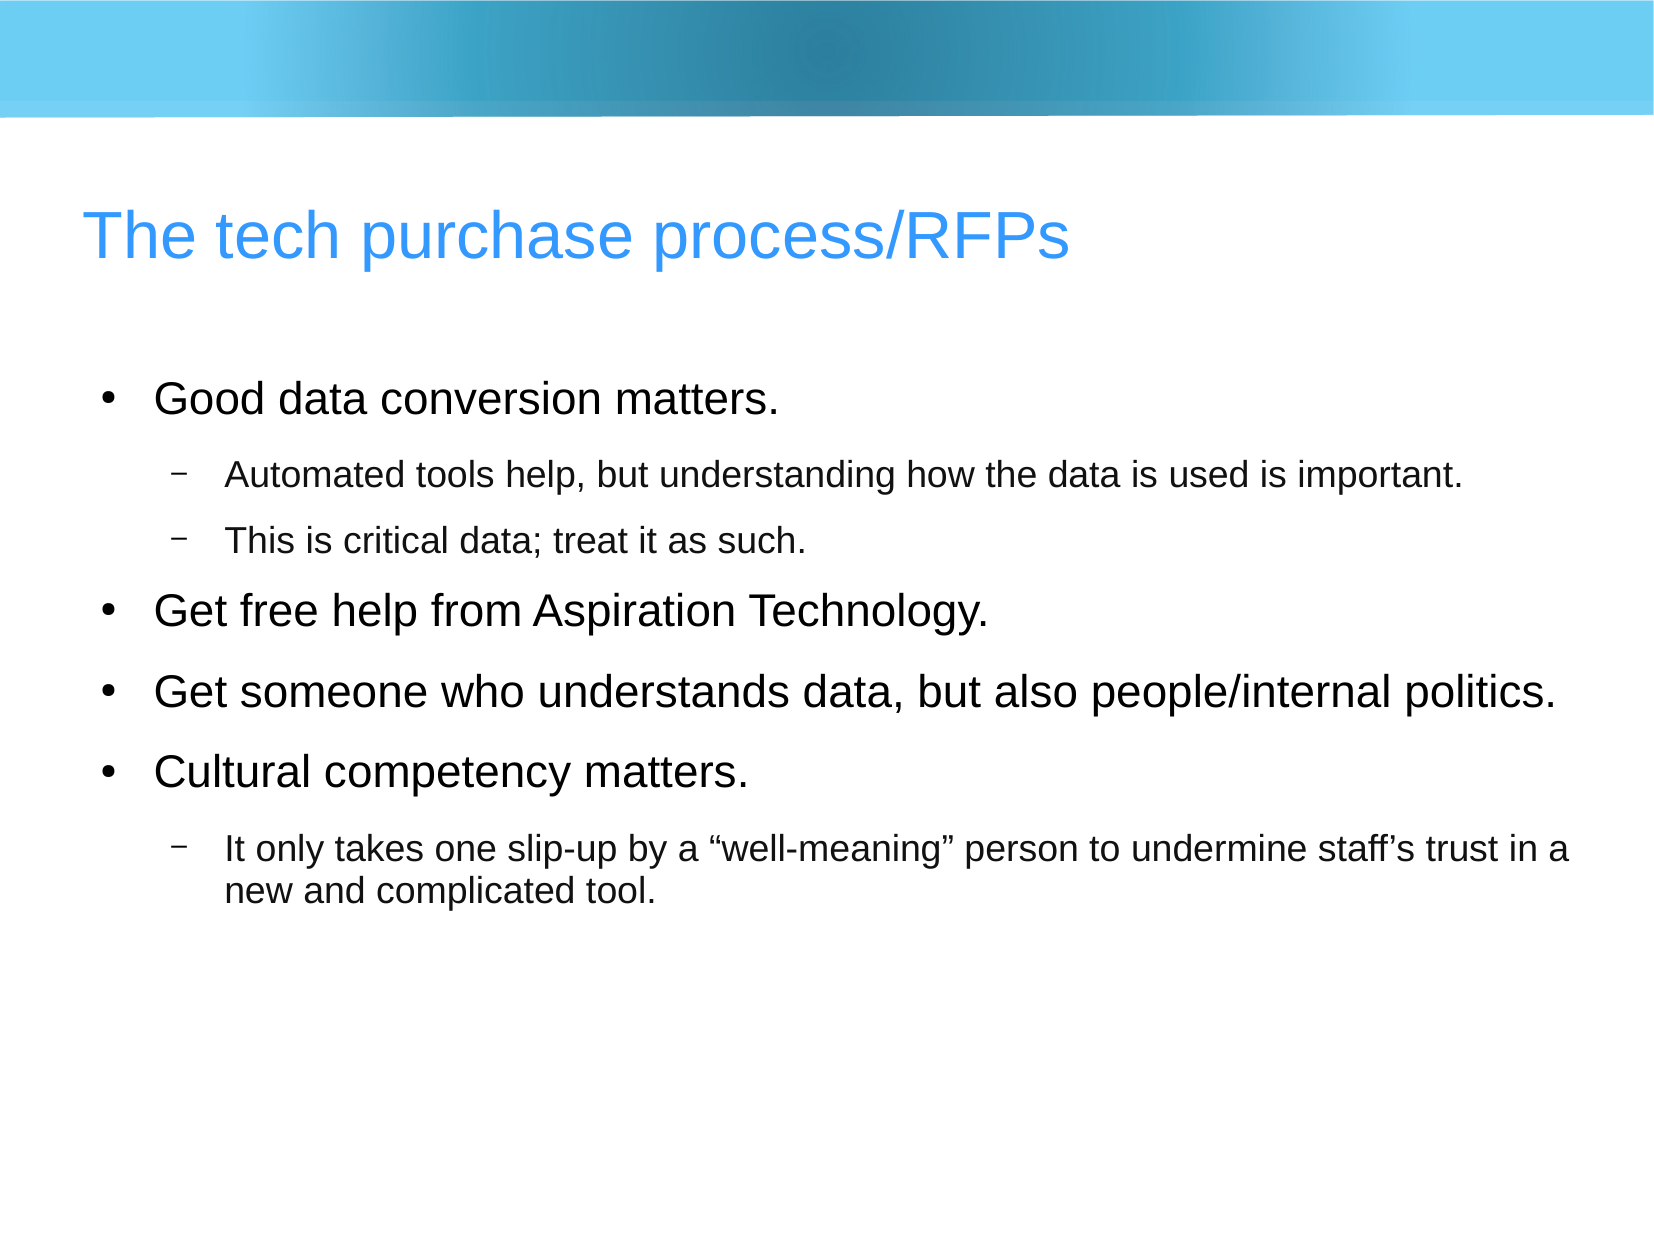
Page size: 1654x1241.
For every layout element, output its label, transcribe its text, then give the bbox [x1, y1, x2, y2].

list Good data conversion matters. Automated tools help, but understanding how the data is used is important. This is critical data; treat it as such. Get free help from Aspiration Technology. Get someone who understands data, but also people/internal politics. Cultural competency matters. It only takes one slip-up by a “well-meaning” person to undermine staff’s trust in a new and complicated tool. [82, 372, 1571, 1093]
title The tech purchase process/RFPs [82, 132, 1571, 340]
picture [0, 0, 1654, 1241]
